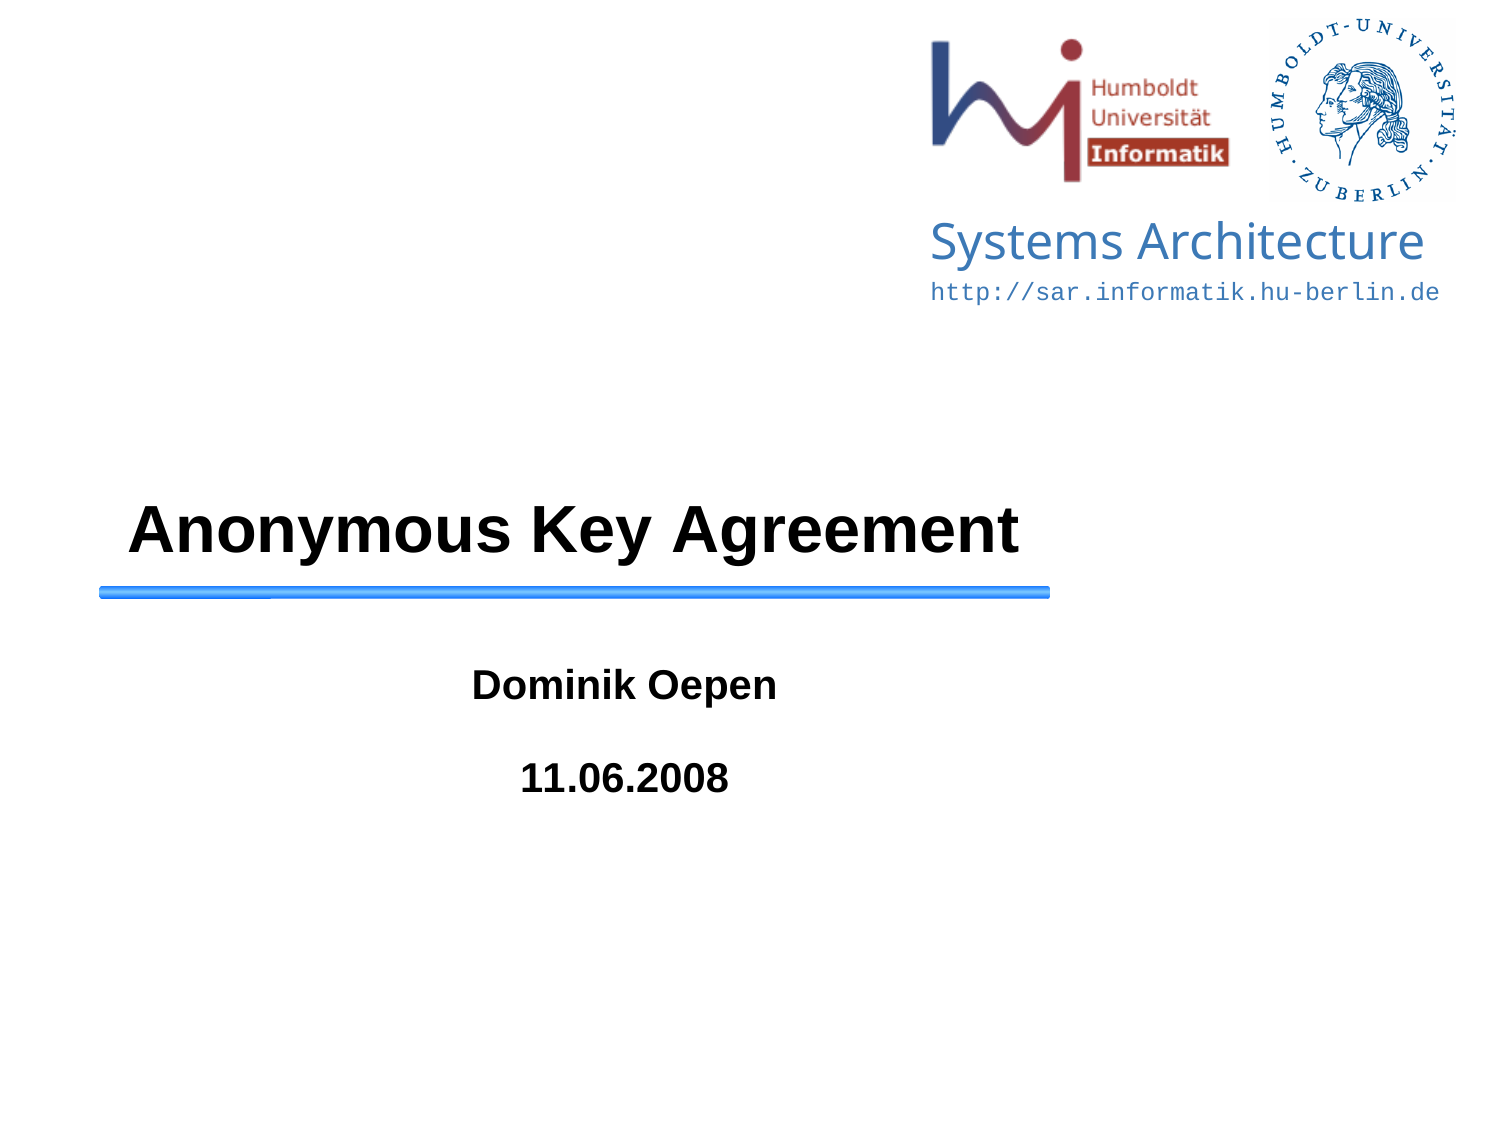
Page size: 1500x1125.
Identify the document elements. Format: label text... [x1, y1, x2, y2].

text_box Dominik Oepen 11.06.2008 [99, 654, 1150, 942]
title Anonymous Key Agreement [112, 408, 1418, 651]
picture [1269, 18, 1456, 202]
picture [922, 30, 1235, 187]
